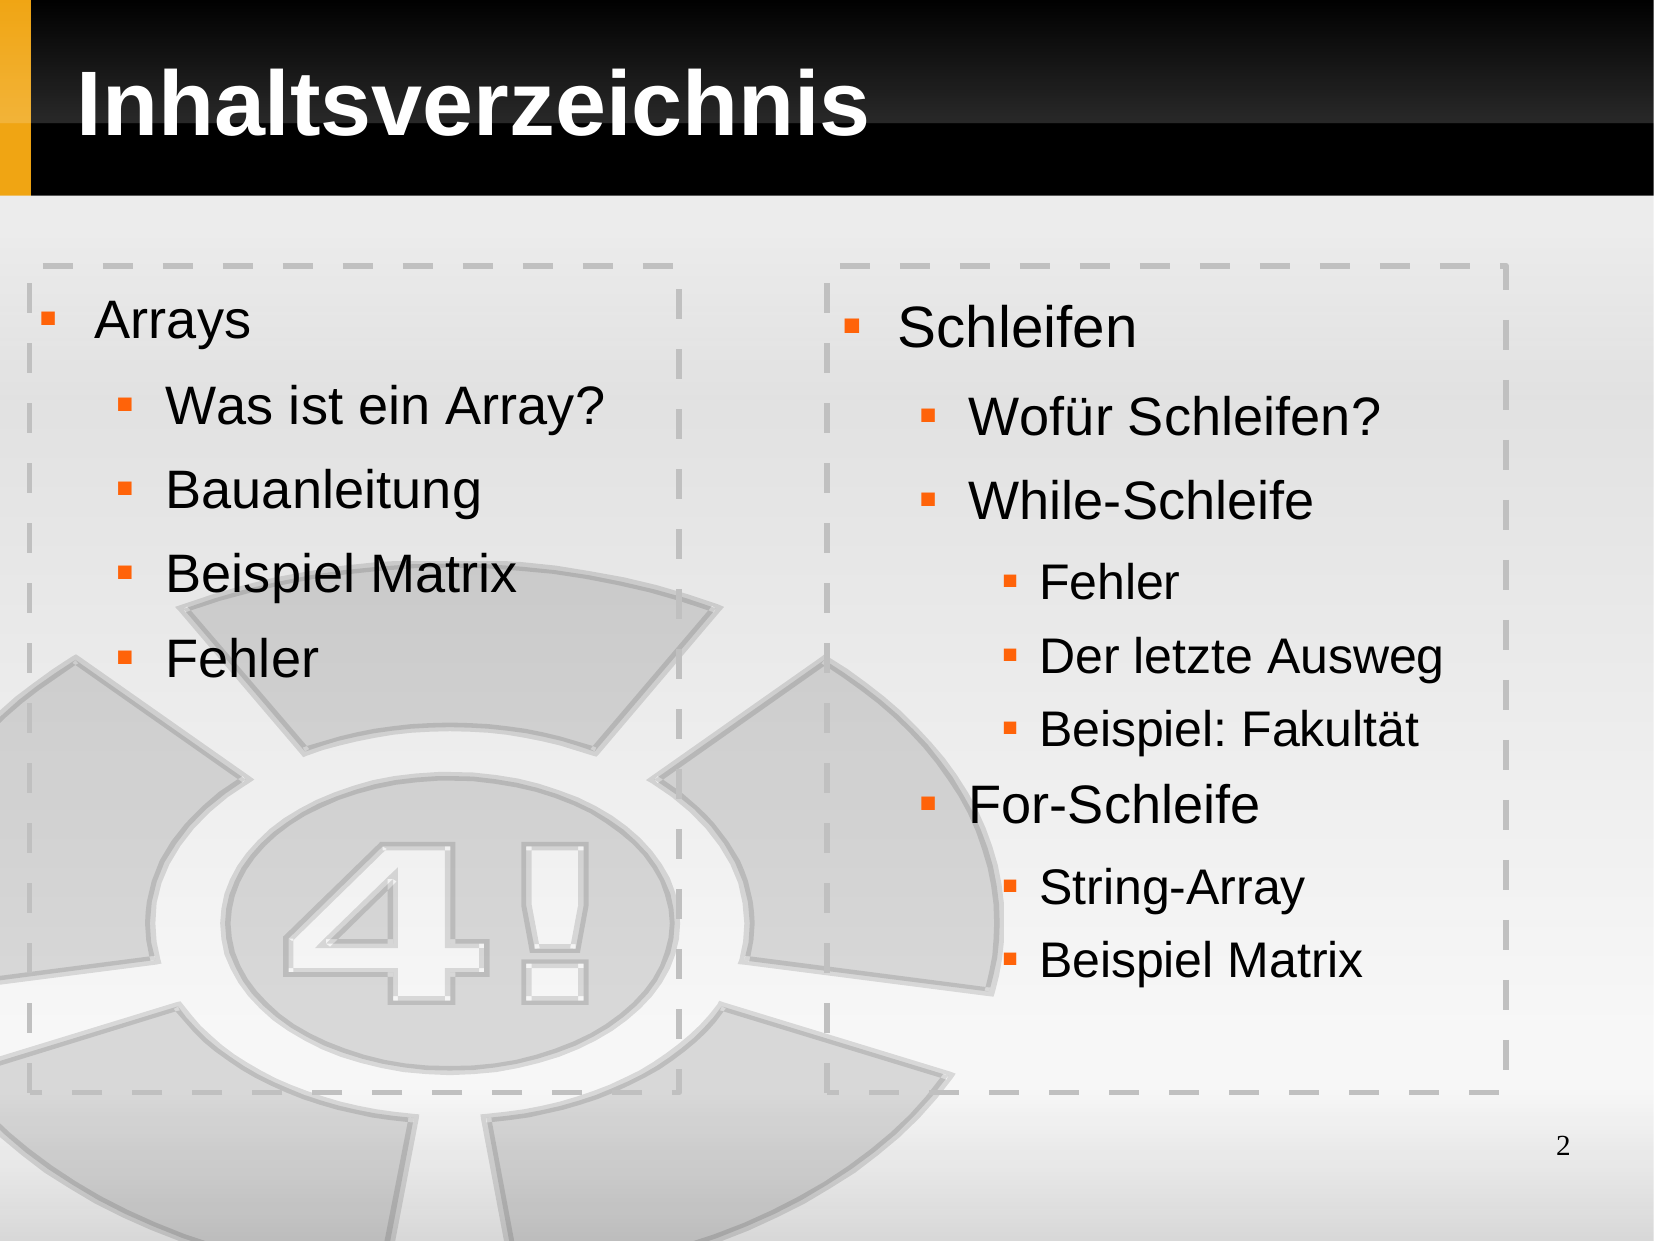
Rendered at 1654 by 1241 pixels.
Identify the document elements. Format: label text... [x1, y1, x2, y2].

title Inhaltsverzeichnis [76, 0, 1565, 208]
list Schleifen Wofür Schleifen? While-Schleife Fehler Der letzte Ausweg Beispiel: Fakultät For-Schleife String-Array Beispiel Matrix [826, 295, 1654, 1099]
list Arrays Was ist ein Array? Bauanleitung Beispiel Matrix Fehler [23, 289, 750, 1108]
picture [0, 0, 1654, 1241]
